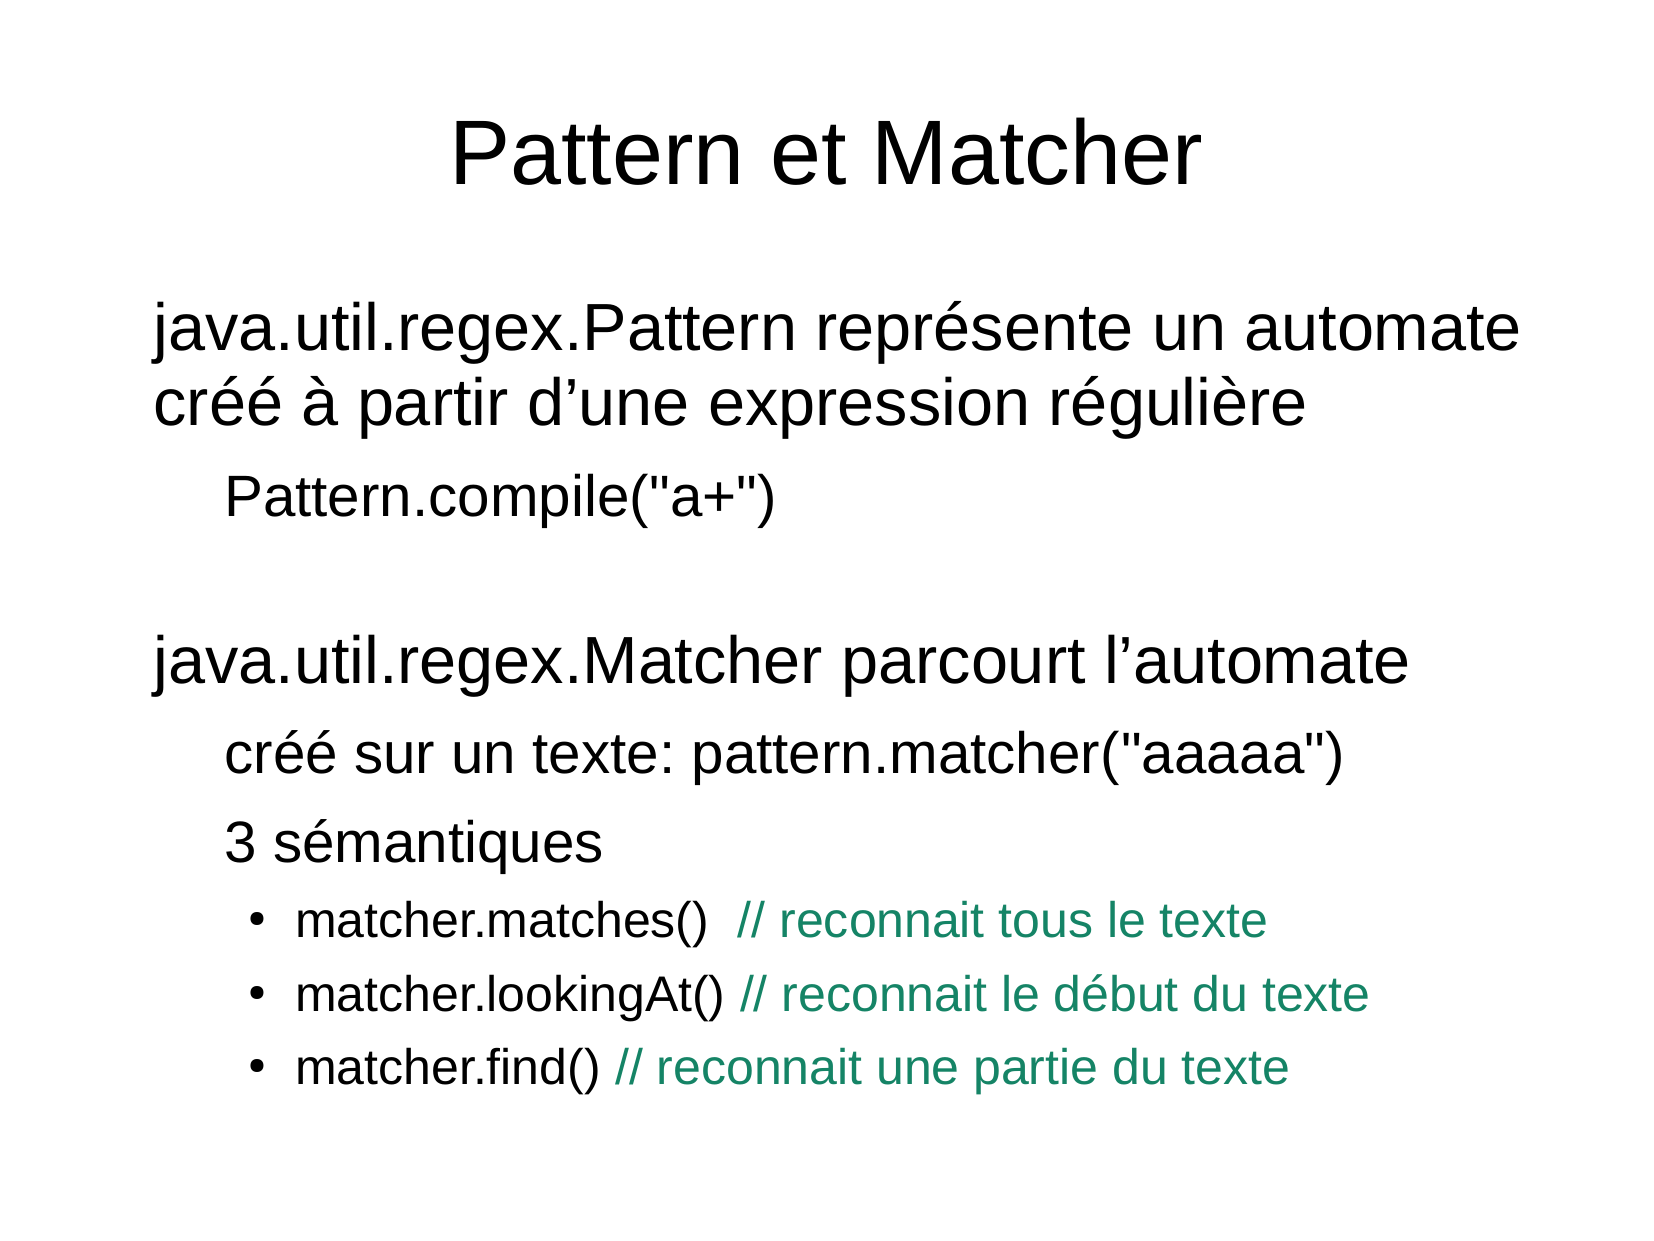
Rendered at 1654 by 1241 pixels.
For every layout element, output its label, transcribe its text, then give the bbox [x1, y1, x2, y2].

list java.util.regex.Pattern représente un automate créé à partir d’une expression régulière Pattern.compile("a+") java.util.regex.Matcher parcourt l’automate créé sur un texte: pattern.matcher("aaaaa") 3 sémantiques matcher.matches() // reconnait tous le texte matcher.lookingAt() // reconnait le début du texte matcher.find() // reconnait une partie du texte [82, 290, 1571, 1111]
title Pattern et Matcher [82, 49, 1571, 257]
